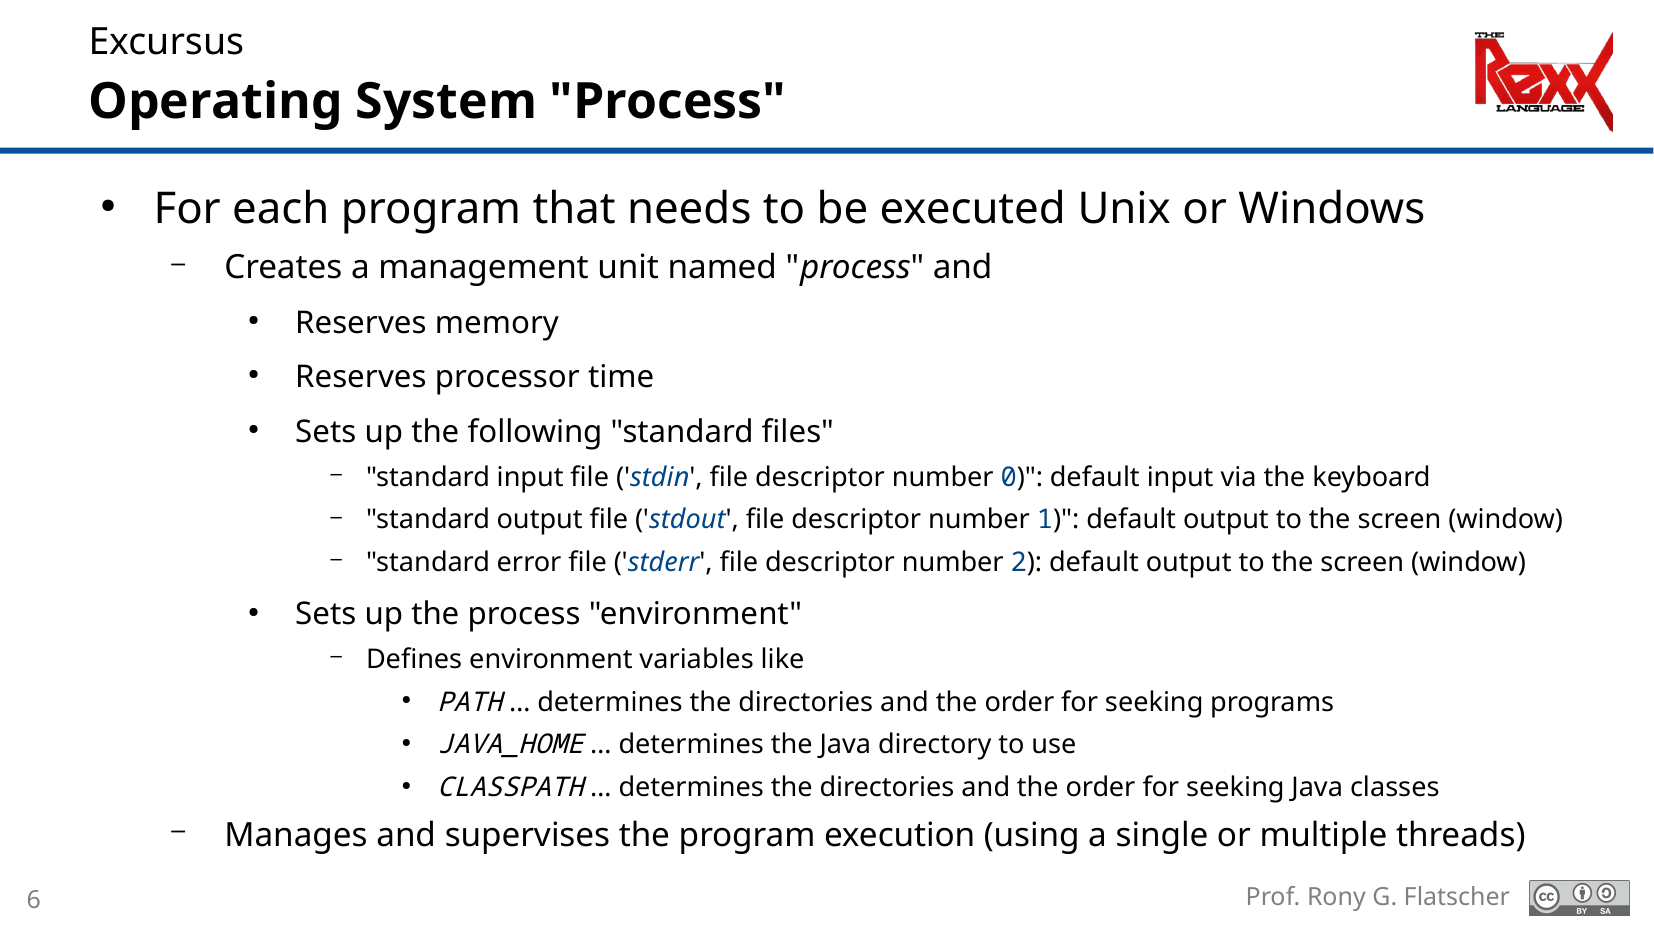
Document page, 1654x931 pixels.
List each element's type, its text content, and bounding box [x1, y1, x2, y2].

title Excursus Operating System "Process" [29, 0, 1654, 148]
list For each program that needs to be executed Unix or Windows Creates a management unit named "process" and Reserves memory Reserves processor time Sets up the following "standard files" "standard input file ('stdin', file descriptor number 0)": default input via the keyboard "standard output file ('stdout', file descriptor number 1)": default output to the screen (window) "standard error file ('stderr', file descriptor number 2): default output to the screen (window) Sets up the process "environment" Defines environment variables like PATH … determines the directories and the order for seeking programs JAVA_HOME … determines the Java directory to use CLASSPATH … determines the directories and the order for seeking Java classes Manages and supervises the program execution (using a single or multiple threads) [82, 177, 1575, 857]
